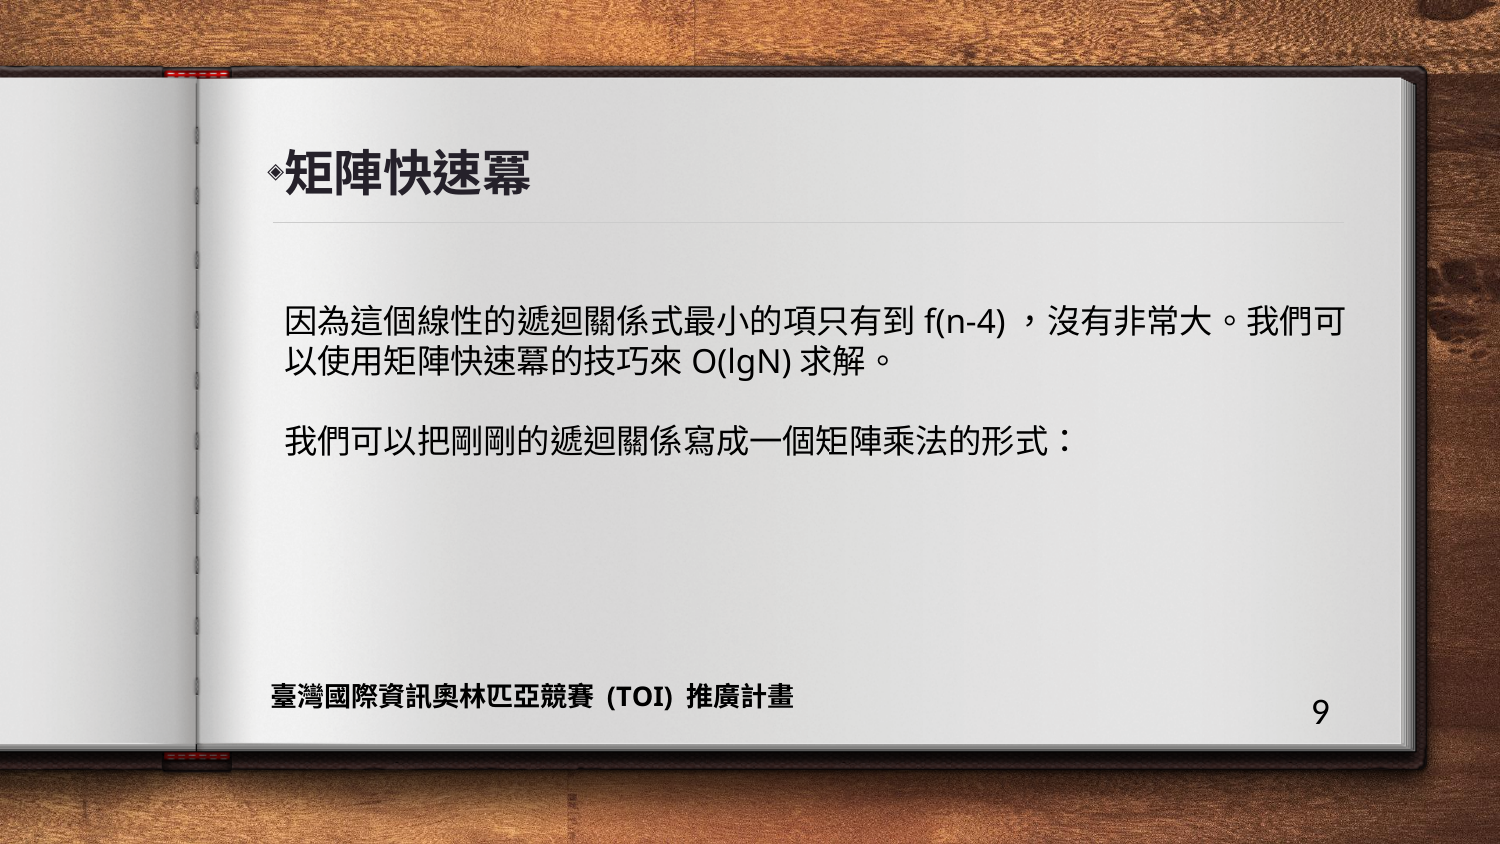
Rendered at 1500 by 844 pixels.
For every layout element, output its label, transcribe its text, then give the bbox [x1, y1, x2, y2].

text_box [1295, 672, 1386, 737]
text_box 因為這個線性的遞迴關係式最小的項只有到f(n-4)，沒有非常大。我們可以使用矩陣快速冪的技巧來O(lgN)求解。 我們可以把剛剛的遞迴關係寫成一個矩陣乘法的形式： [269, 293, 1367, 632]
list 矩陣快速冪 [252, 126, 1194, 216]
